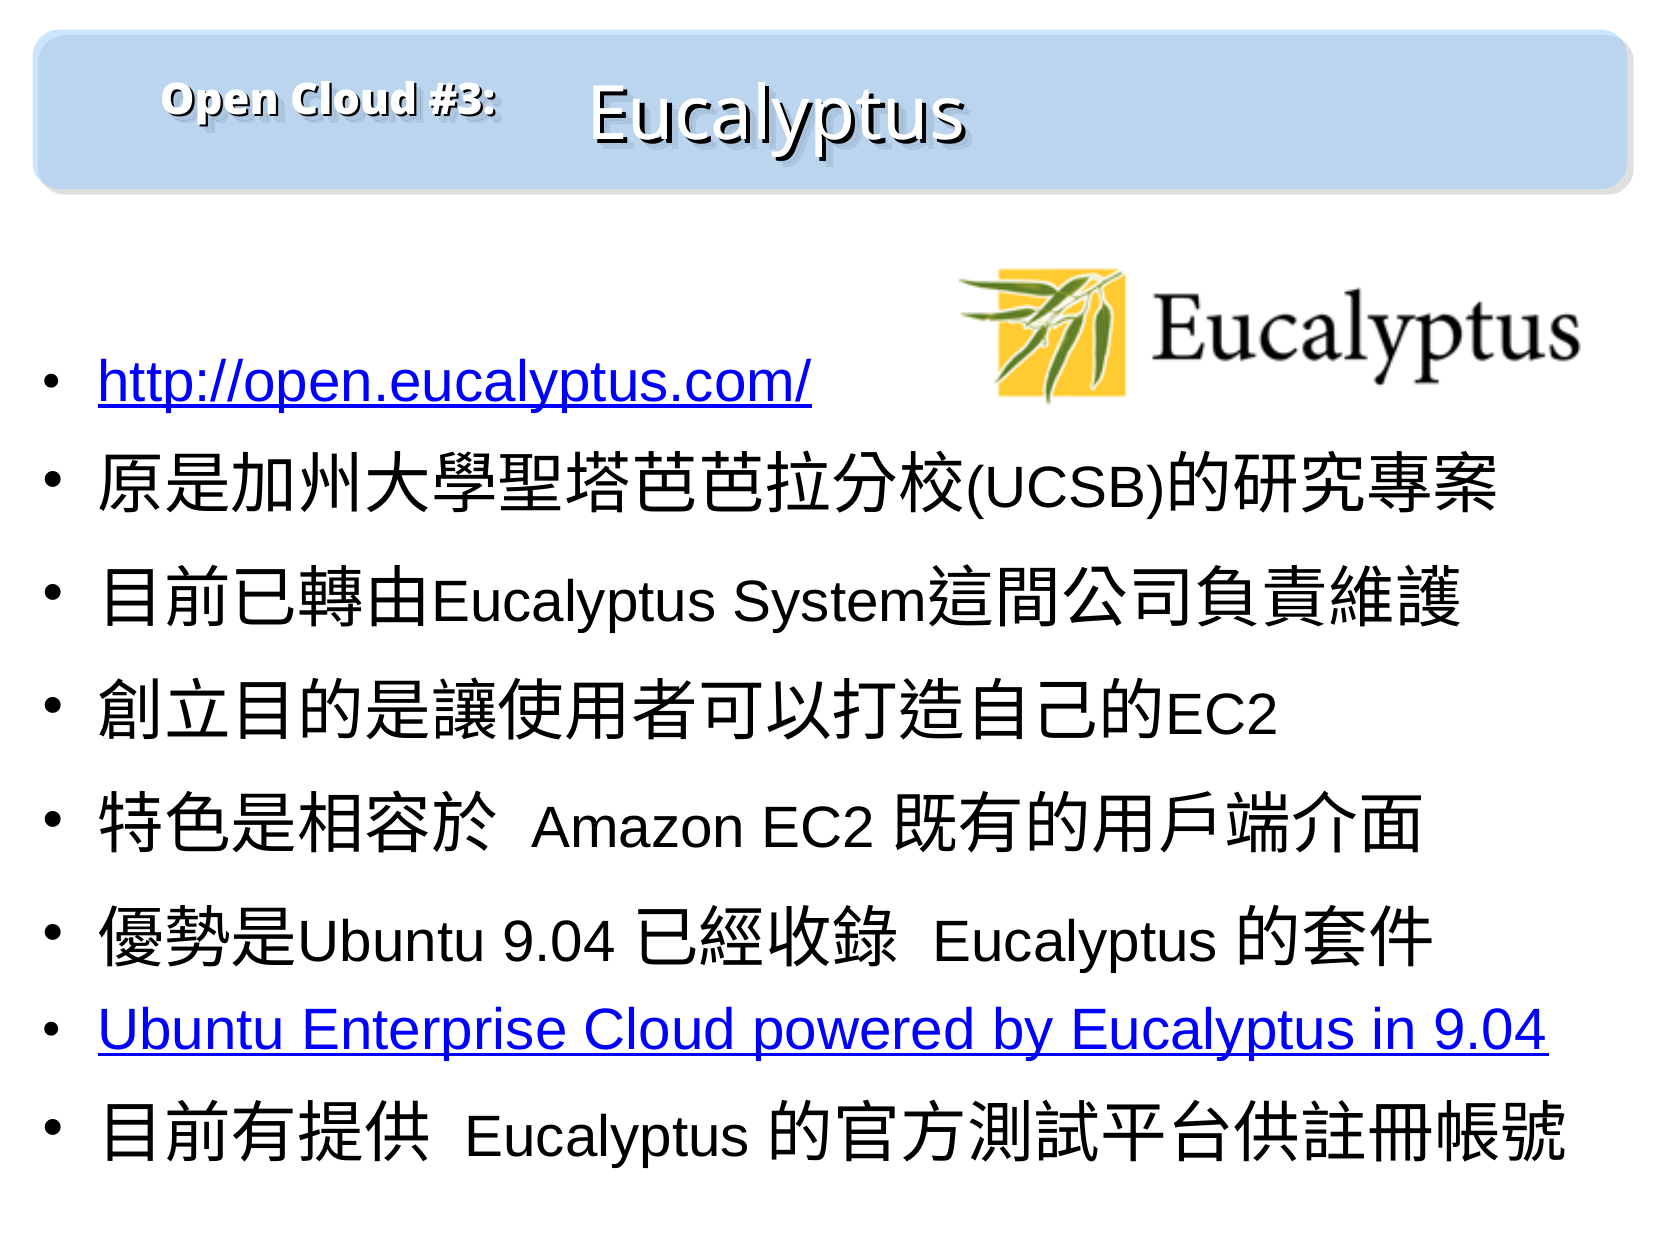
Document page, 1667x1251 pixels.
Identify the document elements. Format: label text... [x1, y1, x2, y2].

text_box Open Cloud #3: Eucalyptus [32, 29, 1628, 190]
list http://open.eucalyptus.com/ 原是加州大學聖塔芭芭拉分校(UCSB)的研究專案 目前已轉由Eucalyptus System這間公司負責維護 創立目的是讓使用者可以打造自己的EC2 特色是相容於 Amazon EC2 既有的用戶端介面 優勢是Ubuntu 9.04 已經收錄 Eucalyptus 的套件 Ubuntu Enterprise Cloud powered by Eucalyptus in 9.04 目前有提供 Eucalyptus 的官方測試平台供註冊帳號 [41, 348, 1607, 1093]
picture [957, 267, 1583, 348]
